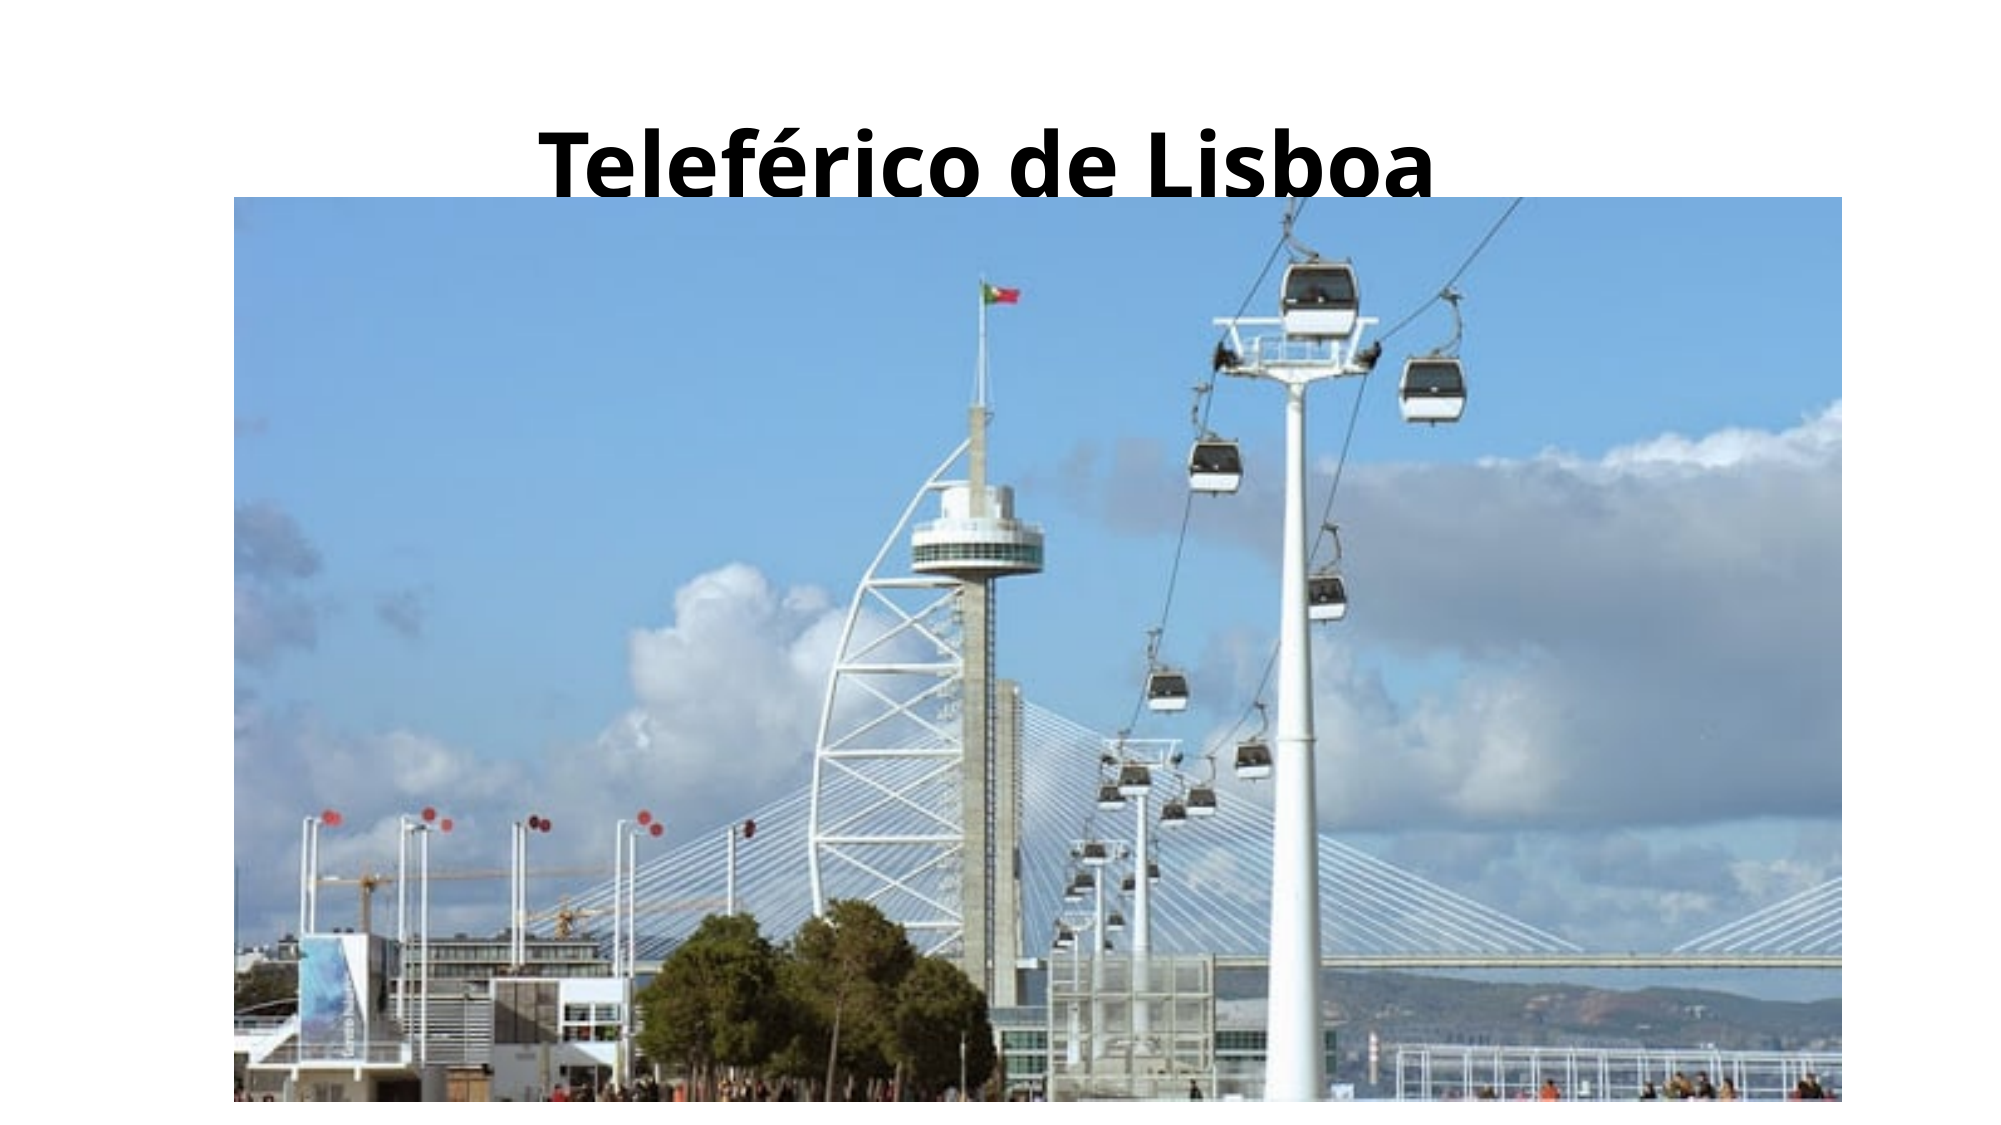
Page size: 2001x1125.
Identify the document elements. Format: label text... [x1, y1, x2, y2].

picture [234, 197, 1842, 1102]
title Teleférico de Lisboa [137, 59, 1863, 278]
